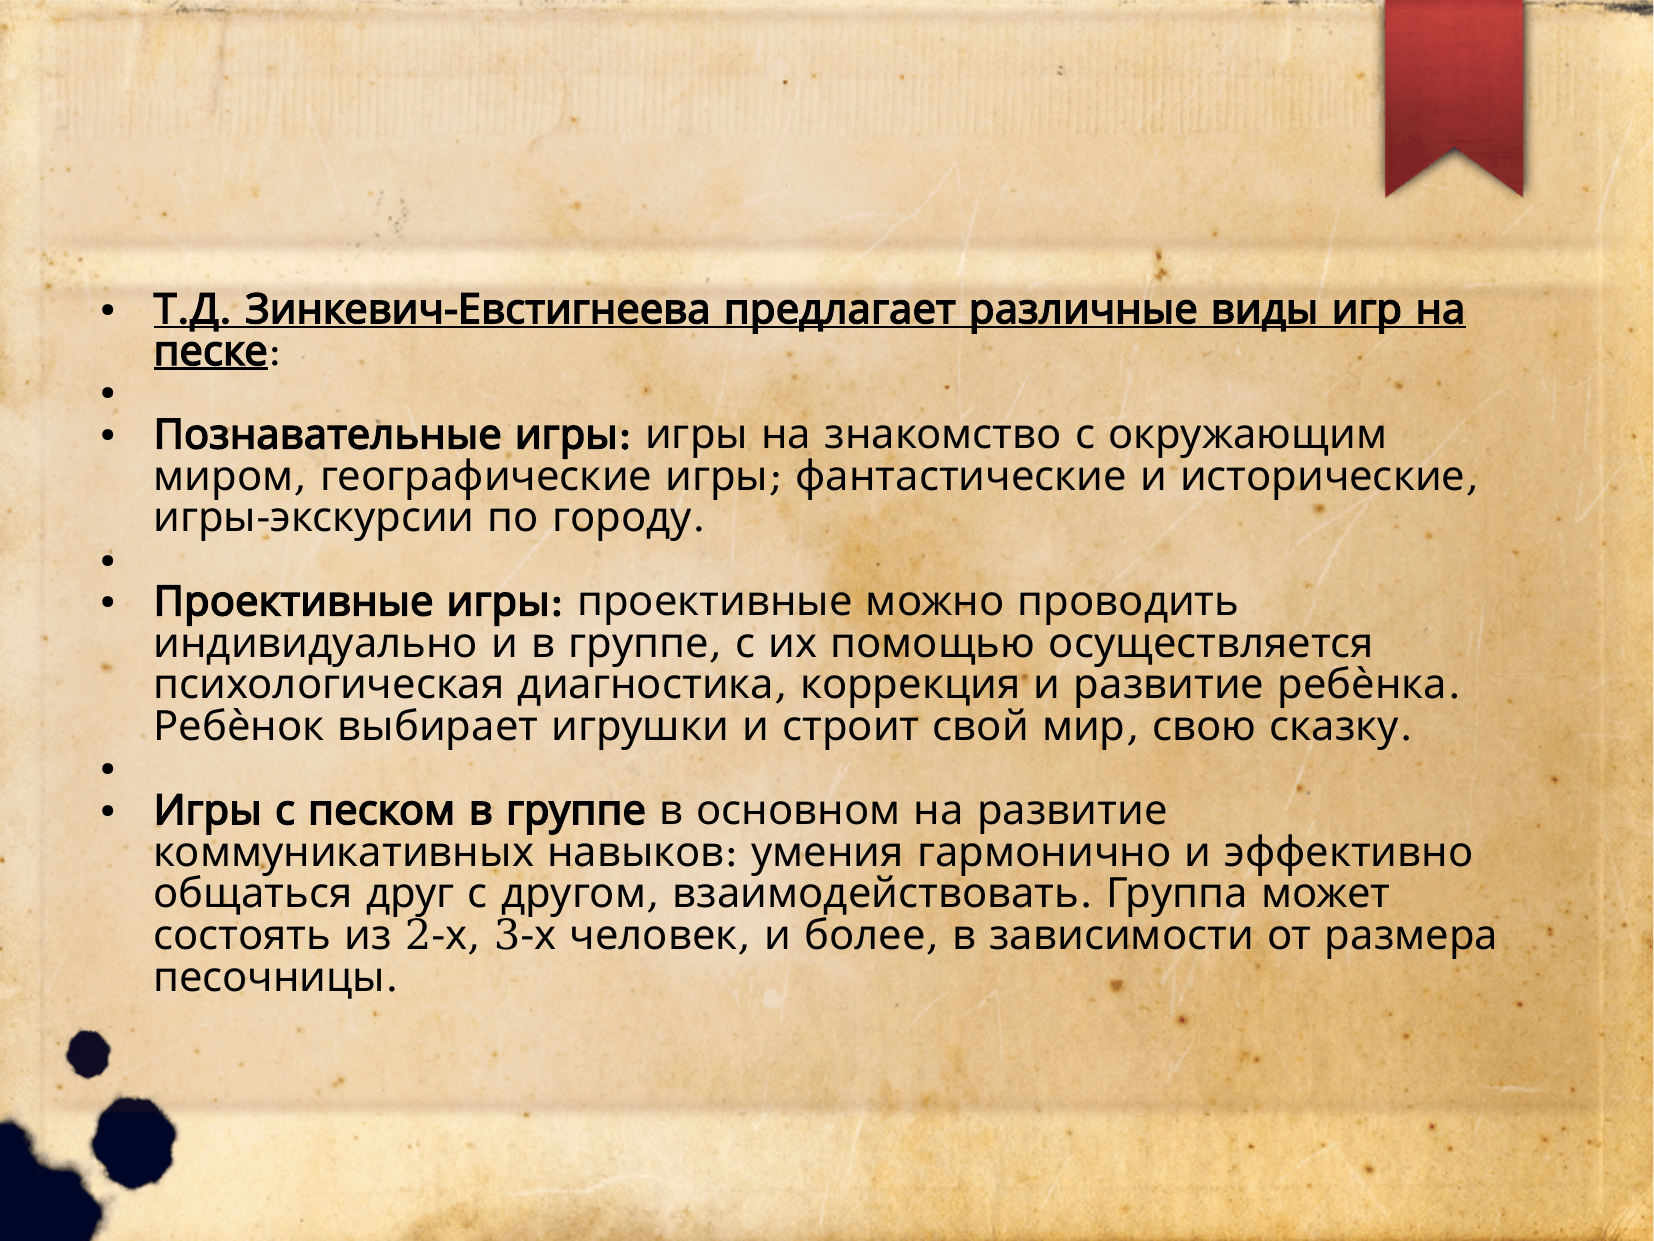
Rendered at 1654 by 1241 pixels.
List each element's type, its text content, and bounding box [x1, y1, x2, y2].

list Т.Д. Зинкевич-Евстигнеева предлагает различные виды игр на песке: Познавательные игры: игры на знакомство с окружающим миром, географические игры; фантастические и исторические, игры-экскурсии по городу. Проективные игры: проективные можно проводить индивидуально и в группе, с их помощью осуществляется психологическая диагностика, коррекция и развитие ребѐнка. Ребѐнок выбирает игрушки и строит свой мир, свою сказку. Игры с песком в группе в основном на развитие коммуникативных навыков: умения гармонично и эффективно общаться друг с другом, взаимодействовать. Группа может состоять из 2-х, 3-х человек, и более, в зависимости от размера песочницы. [82, 290, 1538, 1010]
picture [0, 0, 1654, 1241]
